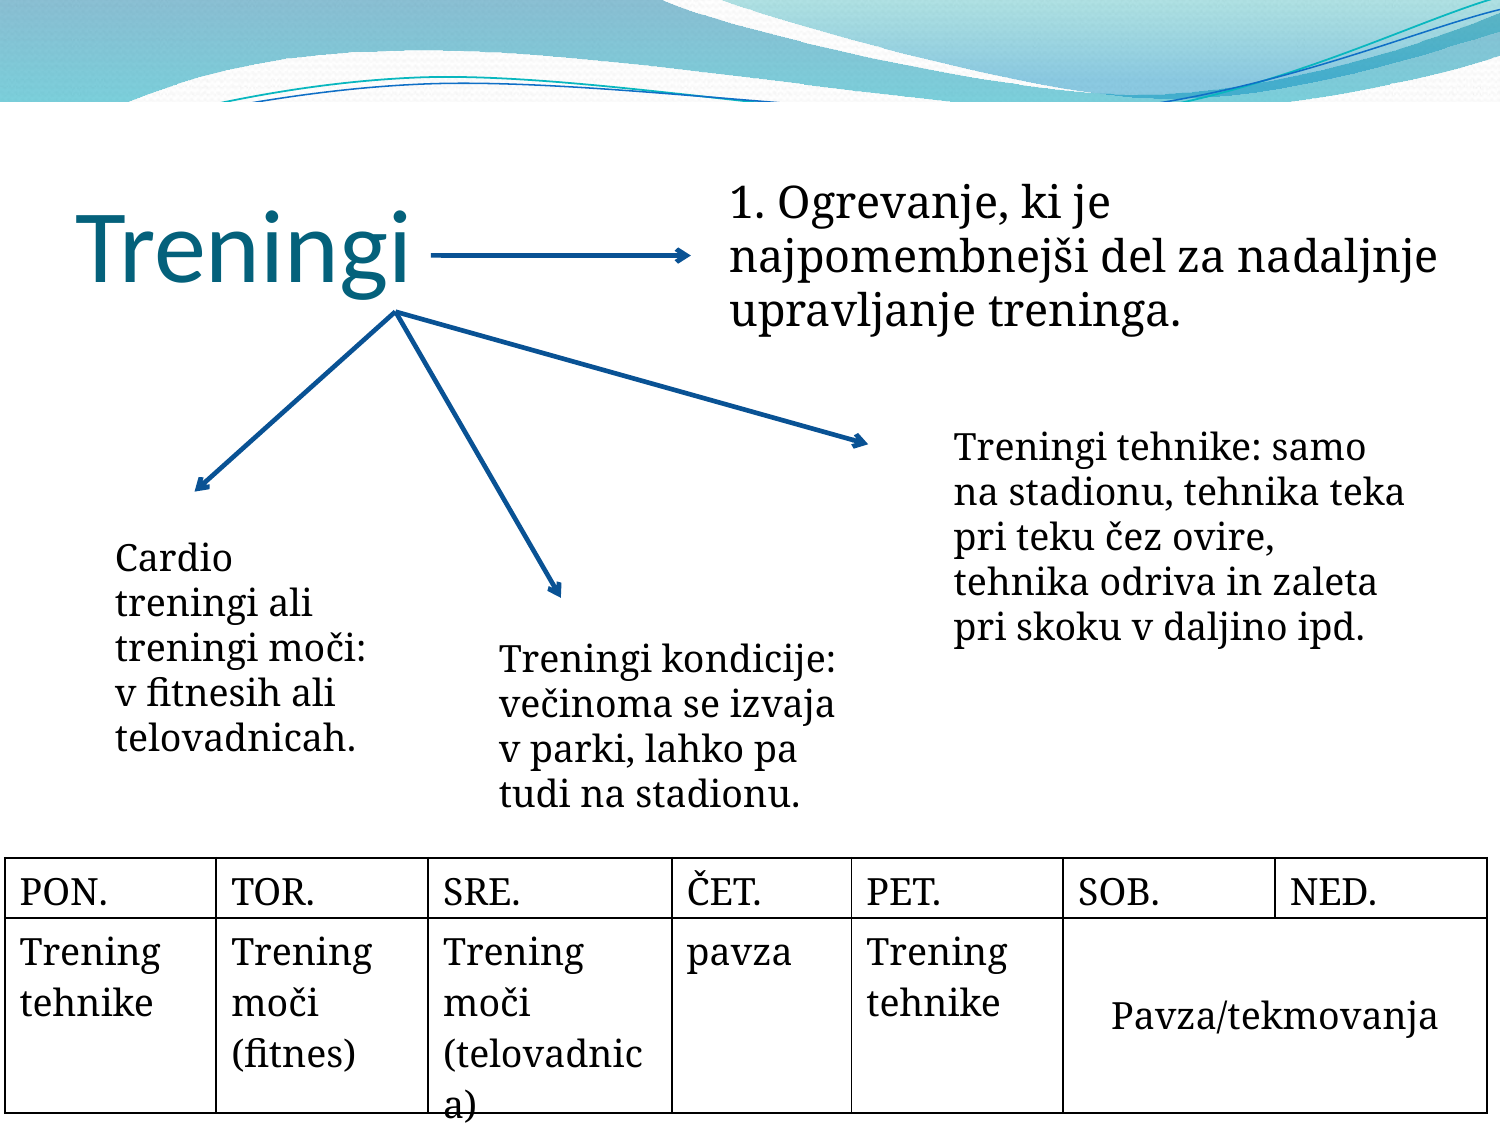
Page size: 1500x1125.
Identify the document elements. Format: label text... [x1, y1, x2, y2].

table_cell Trening tehnike [852, 919, 1062, 1112]
table_cell pavza [673, 919, 851, 1112]
table_header PET. [852, 859, 1062, 917]
table_header ČET. [673, 859, 851, 917]
text_box Treningi kondicije: večinoma se izvaja v parki, lahko pa tudi na stadionu. [484, 627, 869, 823]
table_header PON. [6, 859, 215, 917]
table_cell Pavza/tekmovanja [1064, 919, 1486, 1112]
table_header NED. [1276, 859, 1486, 917]
table_cell Trening moči (fitnes) [217, 919, 427, 1112]
title Treningi [75, 115, 1425, 304]
text_box Treningi tehnike: samo na stadionu, tehnika teka pri teku čez ovire, tehnika odriva in zaleta pri skoku v daljino ipd. [939, 415, 1436, 656]
table_header TOR. [217, 859, 427, 917]
table_header SOB. [1064, 859, 1274, 917]
table_cell Trening moči (telovadnica) [429, 919, 671, 1112]
list 1. Ogrevanje, ki je najpomembnejši del za nadaljnje upravljanje treninga. [714, 165, 1473, 346]
table_header SRE. [429, 859, 671, 917]
text_box Cardio treningi ali treningi moči: v fitnesih ali telovadnicah. [100, 527, 396, 767]
picture [0, 0, 1500, 1125]
table_cell Trening tehnike [6, 919, 215, 1112]
picture [1335, 0, 1500, 59]
